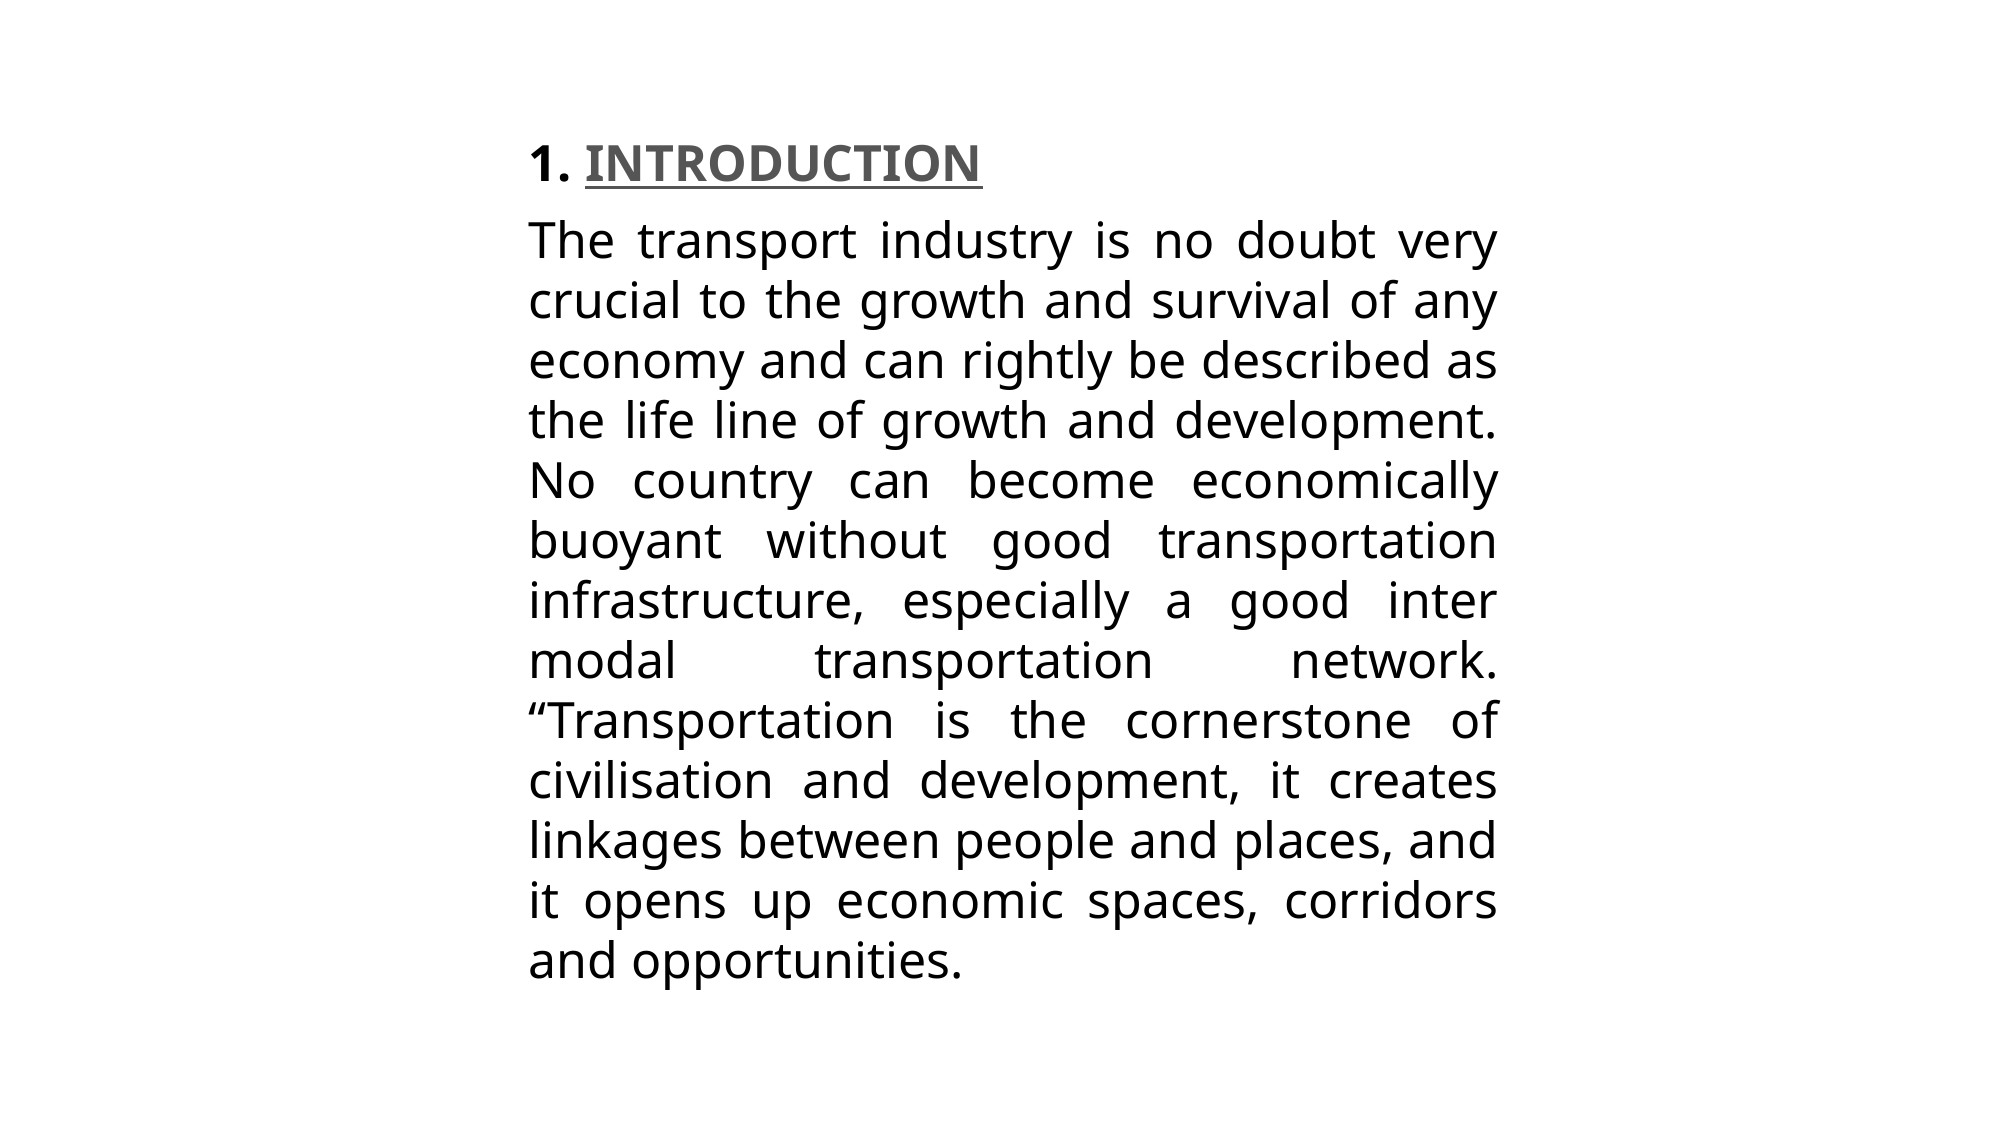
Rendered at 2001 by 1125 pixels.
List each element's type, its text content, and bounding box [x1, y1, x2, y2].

text_box INTRODUCTION The transport industry is no doubt very crucial to the growth and survival of any economy and can rightly be described as the life line of growth and development. No country can become economically buoyant without good transportation infrastructure, especially a good inter modal transportation network. “Transportation is the cornerstone of civilisation and development, it creates linkages between people and places, and it opens up economic spaces, corridors and opportunities. [514, 120, 1514, 996]
